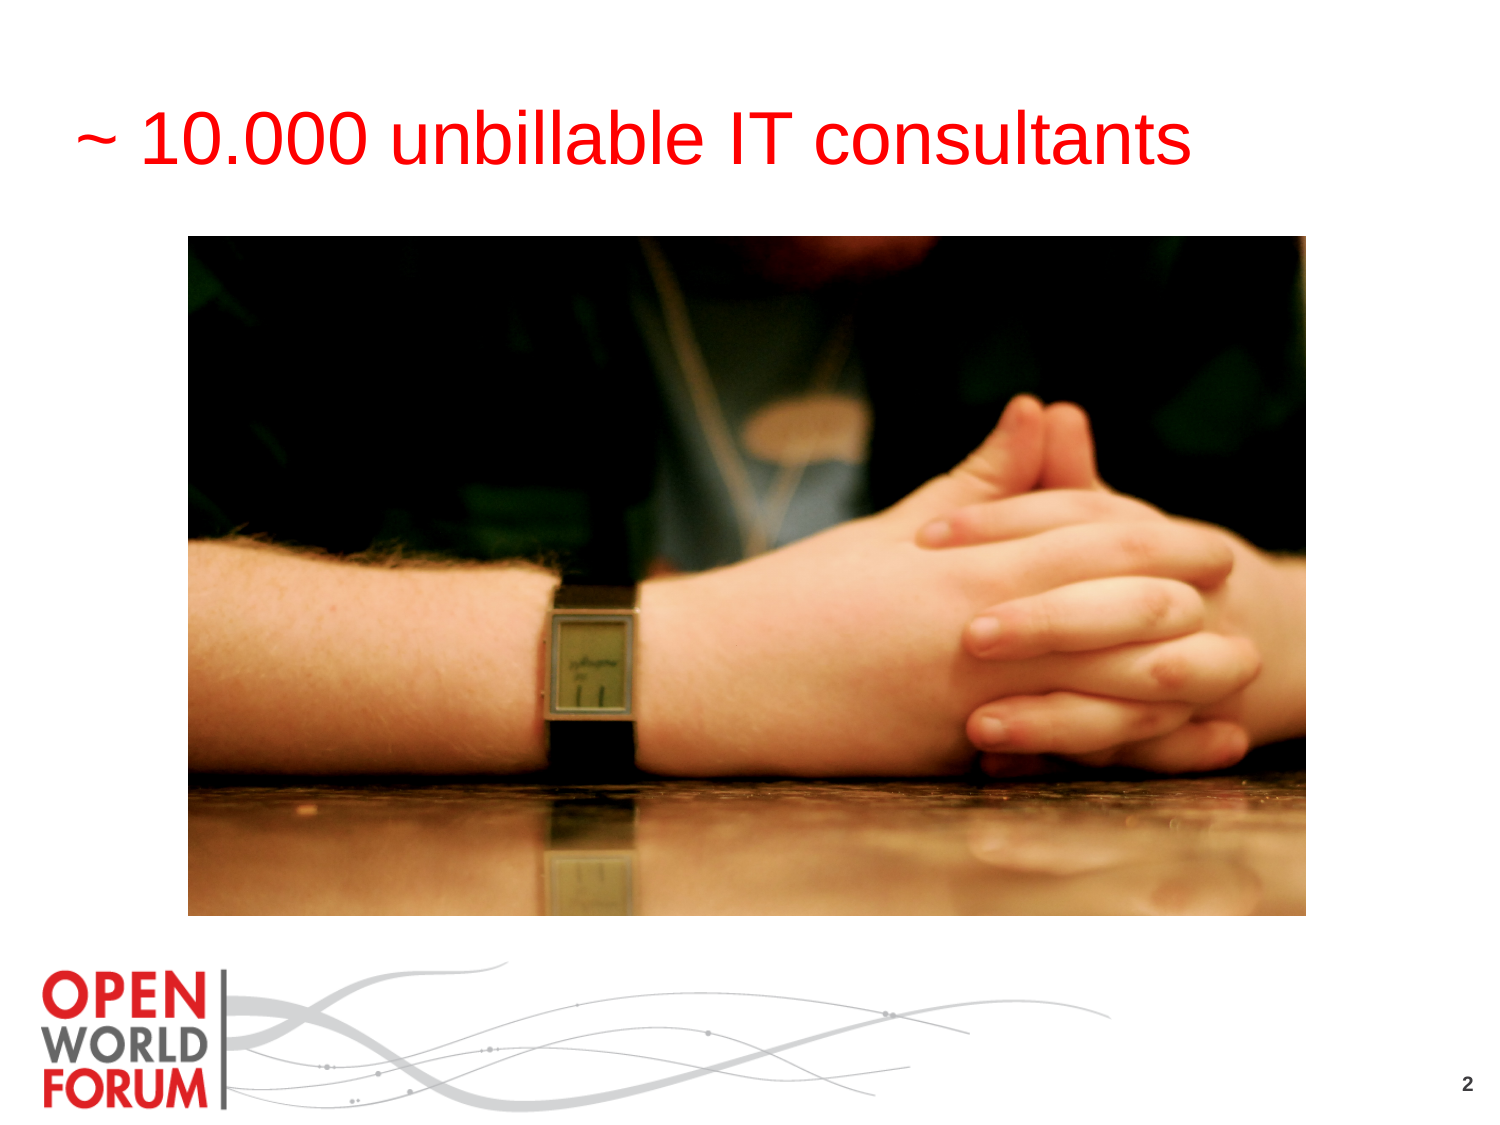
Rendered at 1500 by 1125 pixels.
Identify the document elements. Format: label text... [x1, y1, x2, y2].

picture [41, 957, 1112, 1119]
title ~ 10.000 unbillable IT consultants [75, 44, 1425, 233]
picture [188, 236, 1306, 916]
